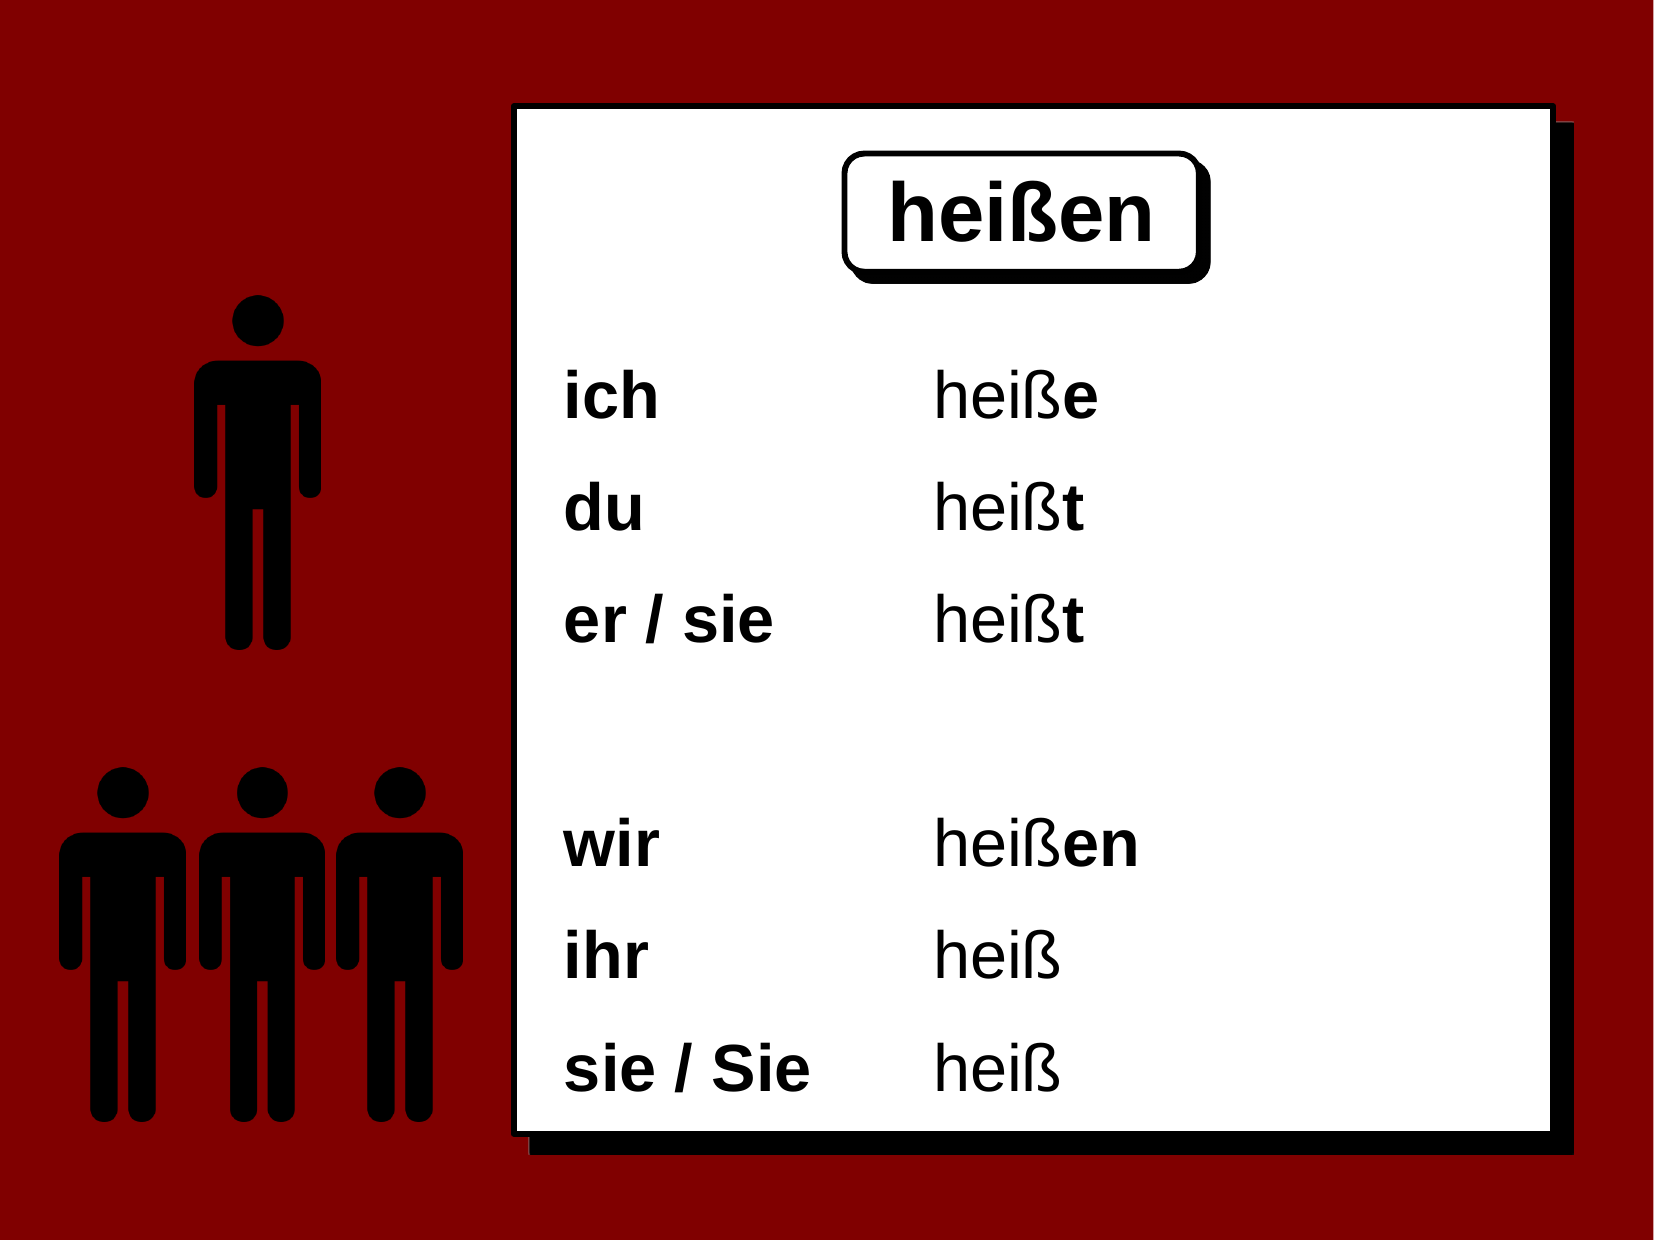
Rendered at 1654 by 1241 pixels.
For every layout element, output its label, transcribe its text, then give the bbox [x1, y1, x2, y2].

text_box ich heiße du heißt er / sie heißt wir heißen ihr heiß sie / Sie heiß [549, 312, 1554, 1106]
picture [194, 295, 321, 650]
text_box [513, 106, 1554, 1134]
picture [336, 767, 463, 1123]
picture [199, 767, 325, 1123]
text_box heißen [844, 153, 1199, 272]
picture [59, 767, 186, 1123]
